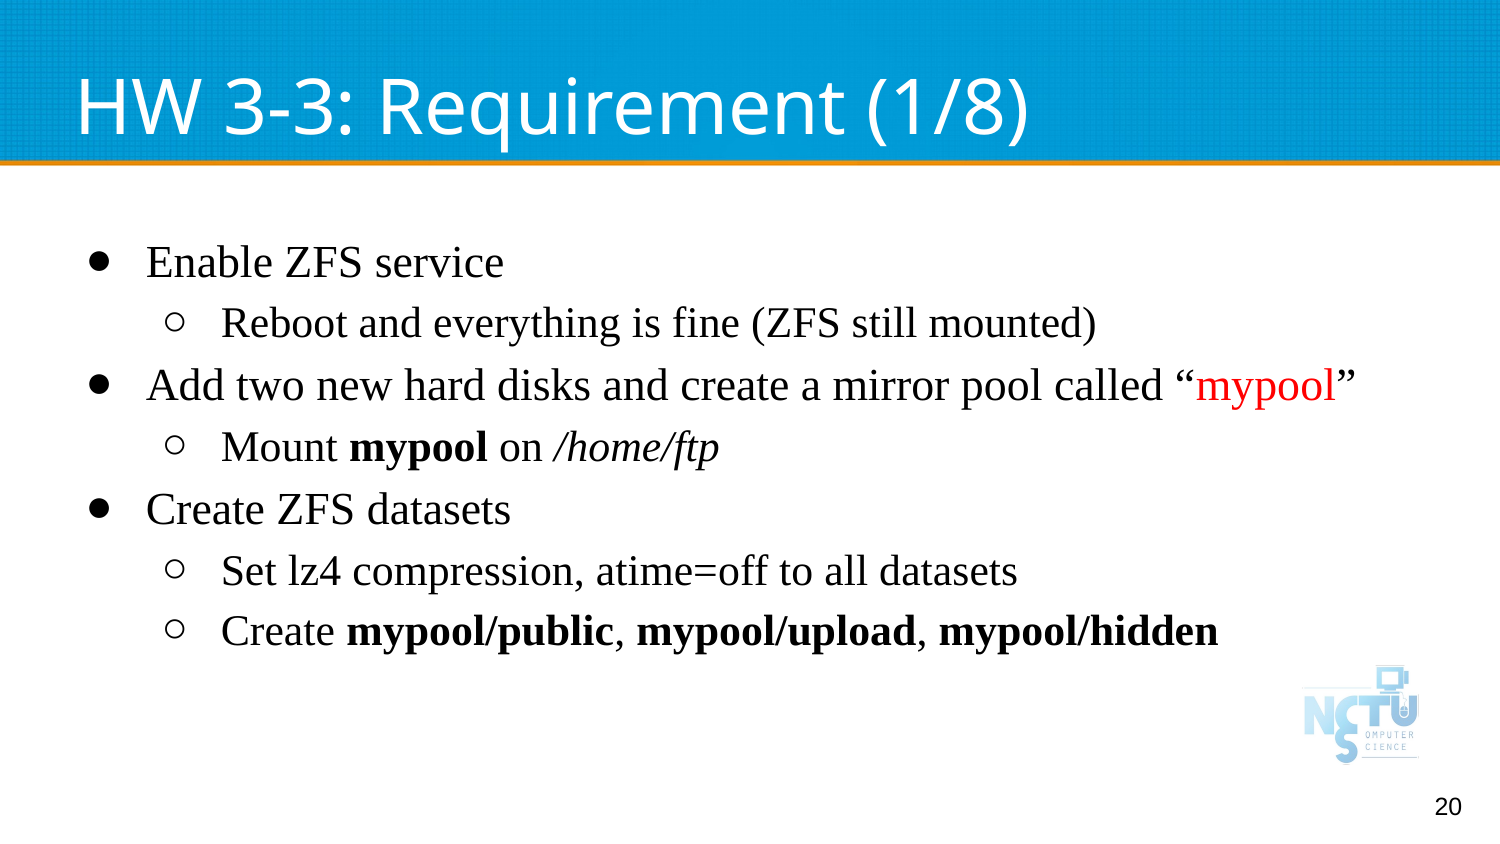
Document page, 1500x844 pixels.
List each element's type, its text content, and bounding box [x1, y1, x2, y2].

slide_number <number> [1403, 779, 1494, 844]
picture [0, 160, 1500, 844]
title HW 3-3: Requirement (1/8) [74, 33, 1425, 175]
list Enable ZFS service Reboot and everything is fine (ZFS still mounted) Add two new hard disks and create a mirror pool called “mypool” Mount mypool on /home/ftp Create ZFS datasets Set lz4 compression, atime=off to all datasets Create mypool/public, mypool/upload, mypool/hidden [70, 223, 1425, 780]
